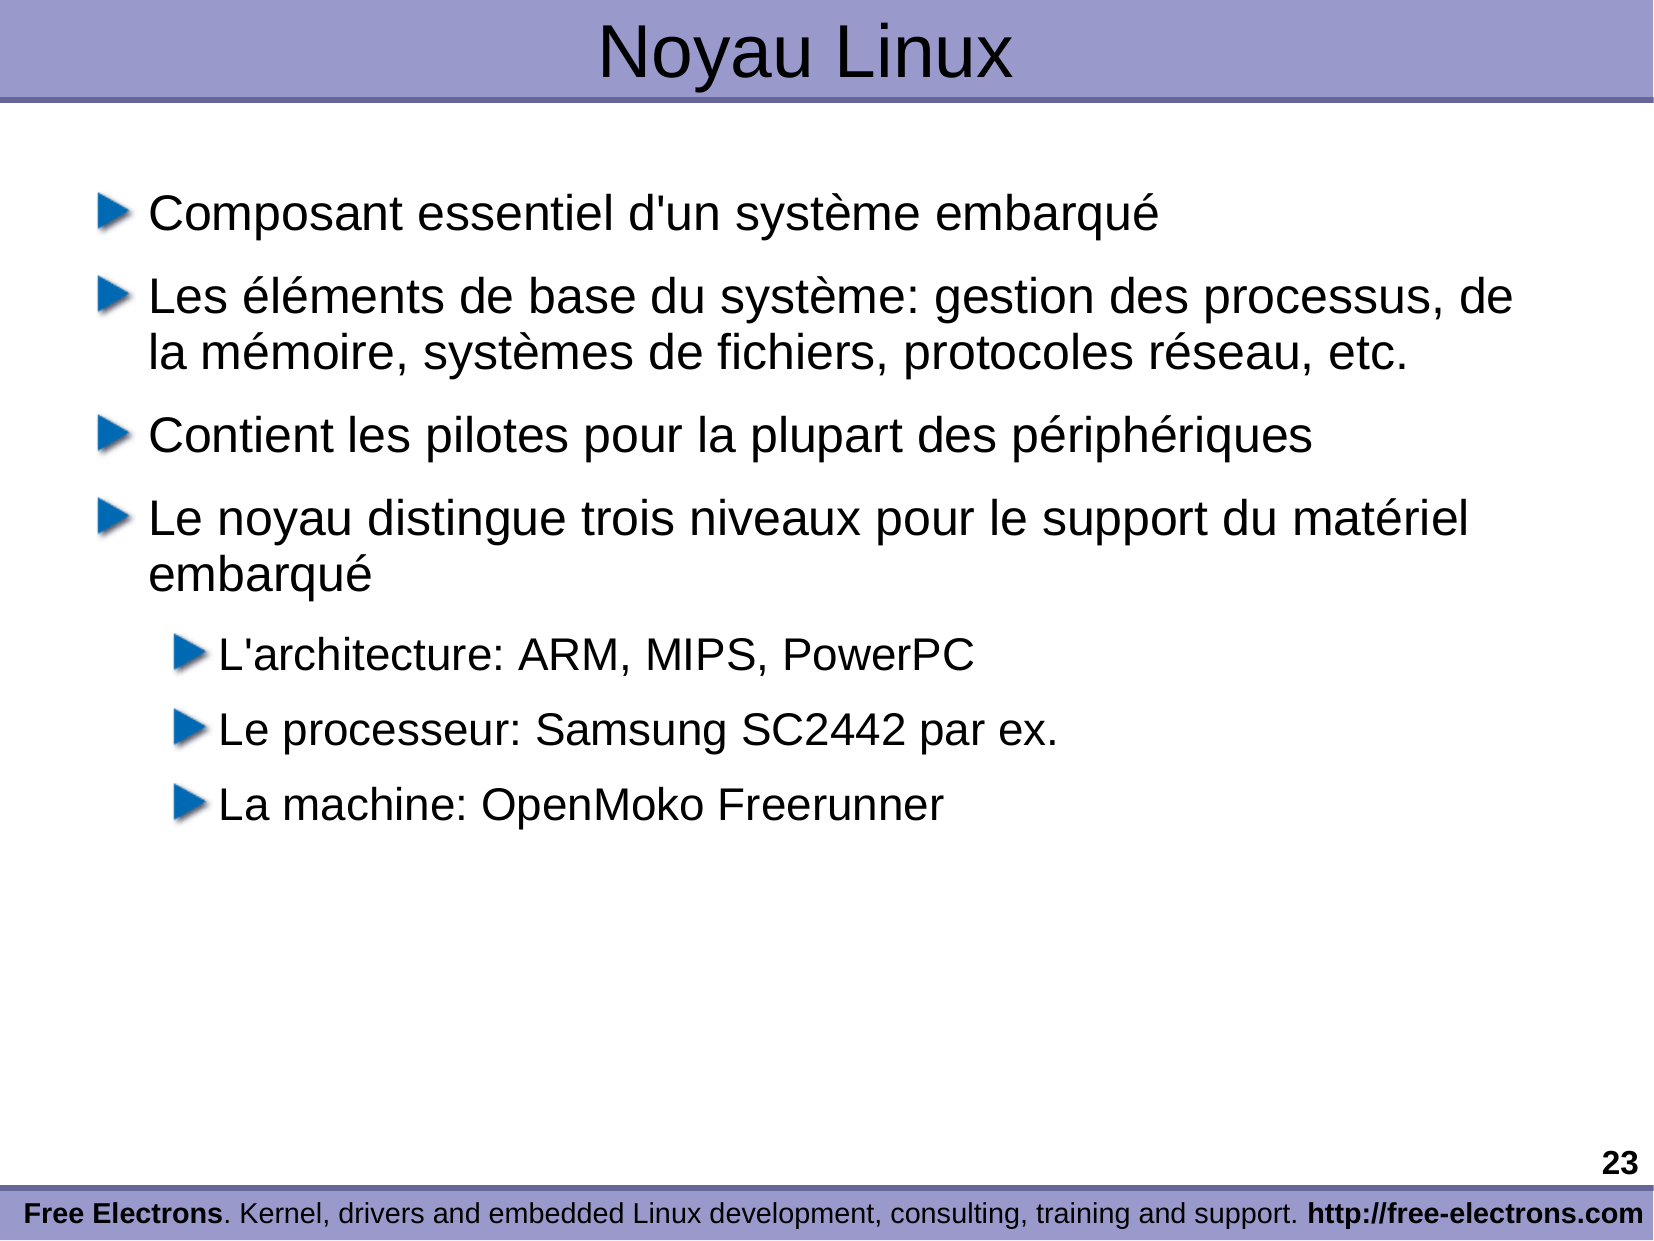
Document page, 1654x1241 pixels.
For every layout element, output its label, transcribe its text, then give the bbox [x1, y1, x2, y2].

title Noyau Linux [60, 4, 1551, 98]
list Composant essentiel d'un système embarqué Les éléments de base du système: gestion des processus, de la mémoire, systèmes de fichiers, protocoles réseau, etc. Contient les pilotes pour la plupart des périphériques Le noyau distingue trois niveaux pour le support du matériel embarqué L'architecture: ARM, MIPS, PowerPC Le processeur: Samsung SC2442 par ex. La machine: OpenMoko Freerunner [77, 185, 1561, 1124]
